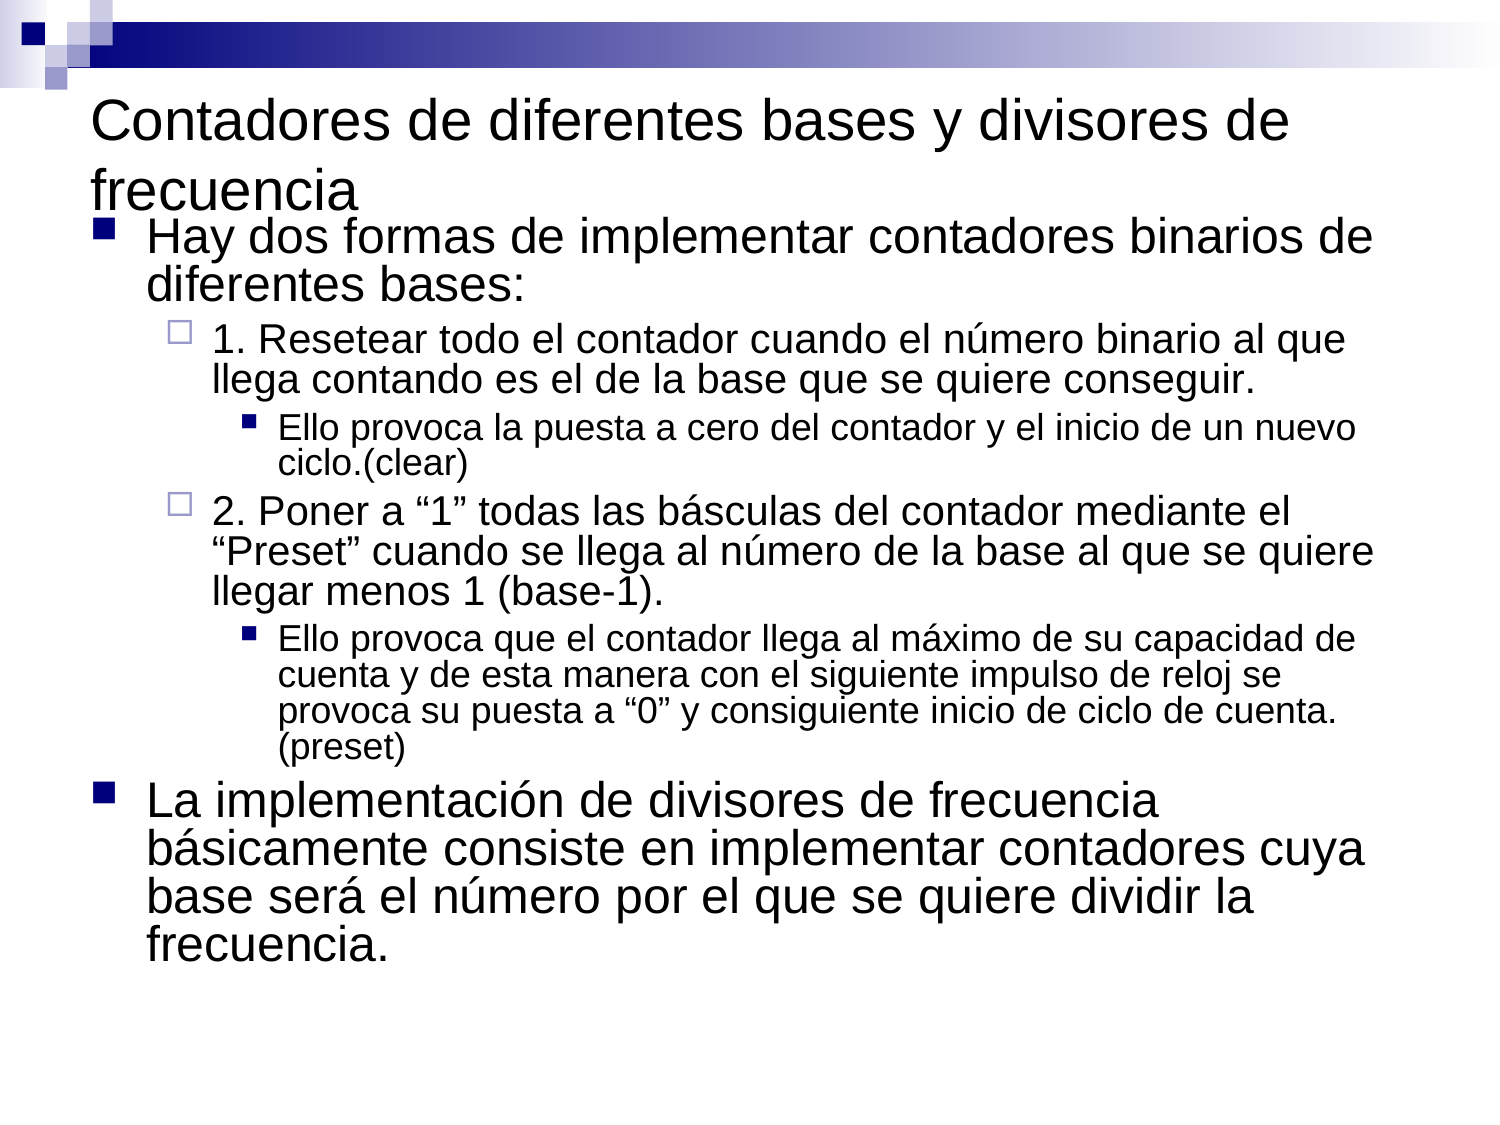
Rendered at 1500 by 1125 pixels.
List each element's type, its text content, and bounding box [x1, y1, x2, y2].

list Hay dos formas de implementar contadores binarios de diferentes bases: 1. Resetear todo el contador cuando el número binario al que llega contando es el de la base que se quiere conseguir. Ello provoca la puesta a cero del contador y el inicio de un nuevo ciclo.(clear) 2. Poner a “1” todas las básculas del contador mediante el “Preset” cuando se llega al número de la base al que se quiere llegar menos 1 (base-1). Ello provoca que el contador llega al máximo de su capacidad de cuenta y de esta manera con el siguiente impulso de reloj se provoca su puesta a “0” y consiguiente inicio de ciclo de cuenta. (preset) La implementación de divisores de frecuencia básicamente consiste en implementar contadores cuya base será el número por el que se quiere dividir la frecuencia. [75, 207, 1426, 1090]
title Contadores de diferentes bases y divisores de frecuencia [75, 74, 1426, 197]
